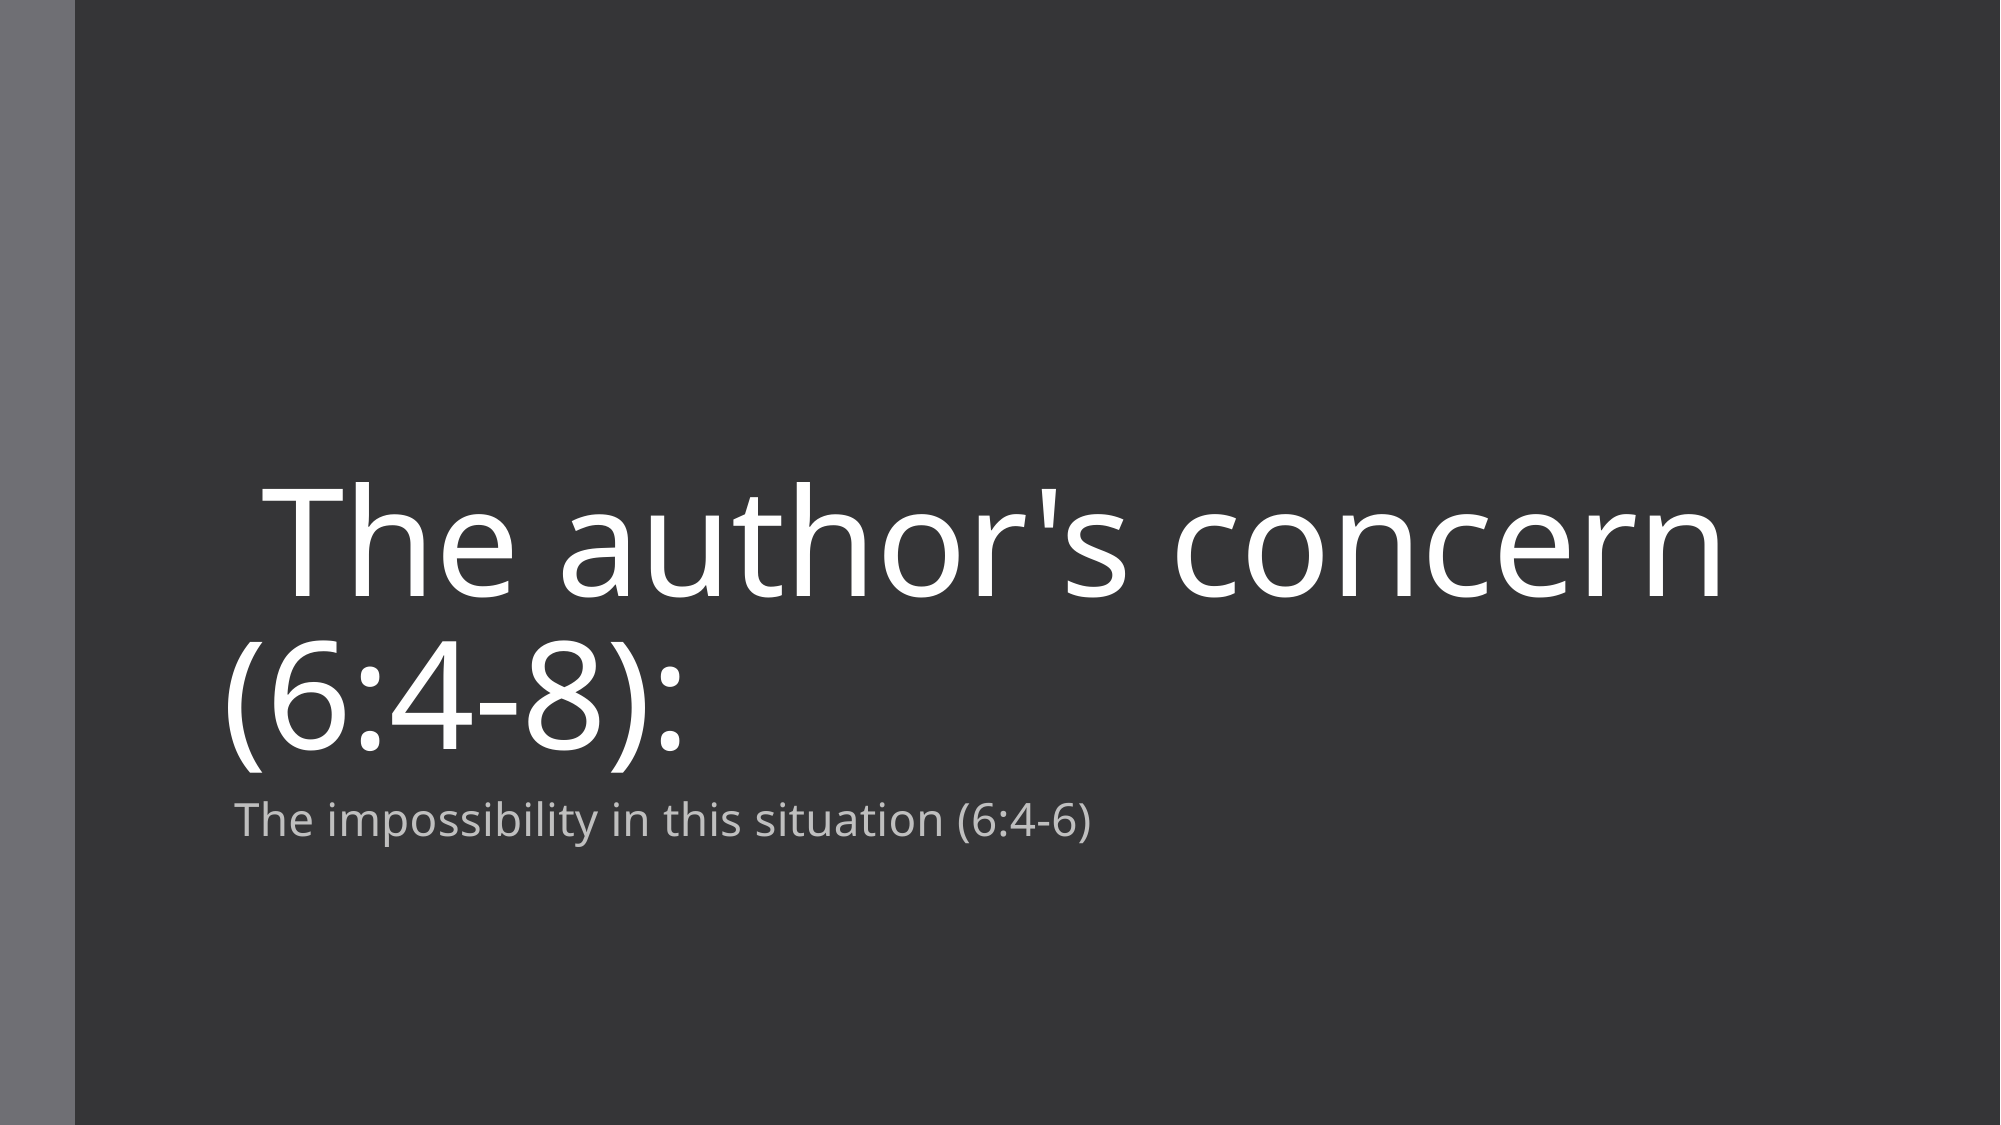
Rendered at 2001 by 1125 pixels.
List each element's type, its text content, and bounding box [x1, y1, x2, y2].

title The author's concern (6:4-8): [206, 124, 1752, 787]
subtitle The impossibility in this situation (6:4-6) [206, 787, 1752, 1066]
